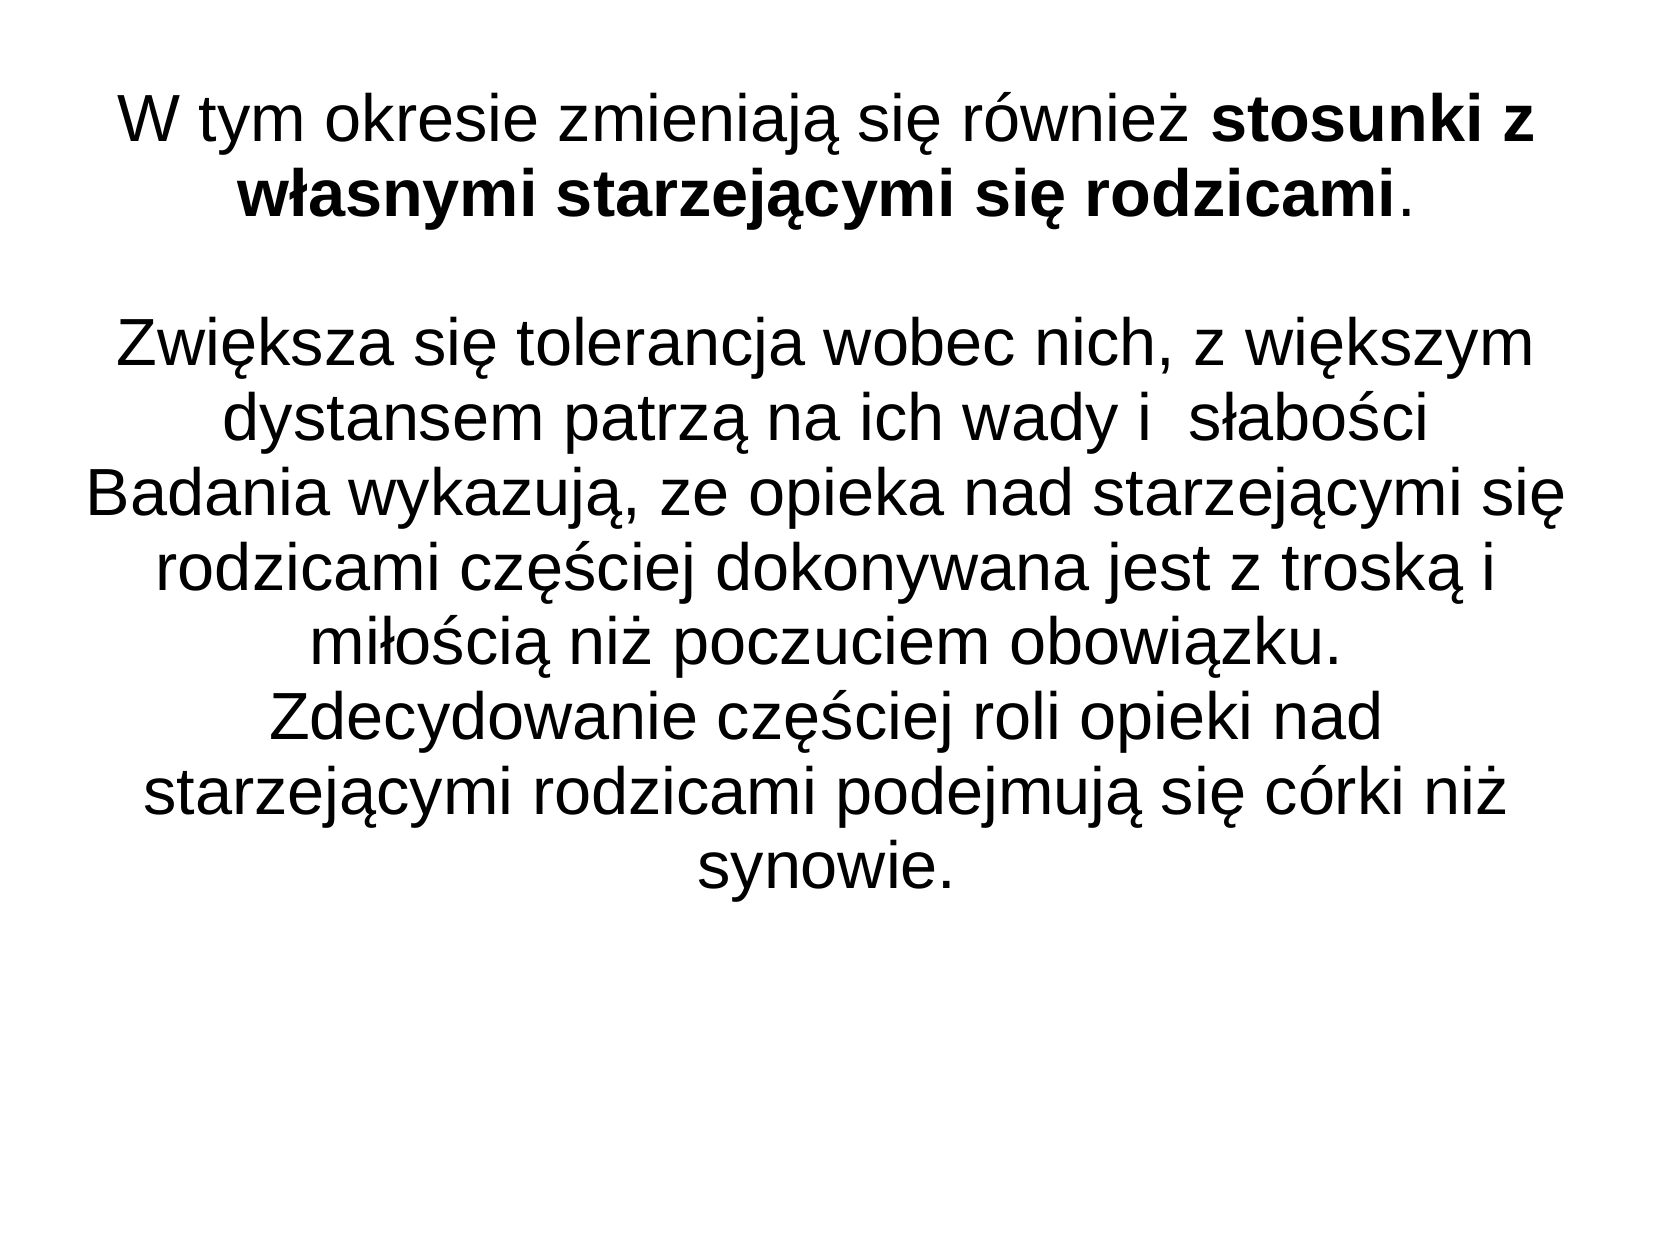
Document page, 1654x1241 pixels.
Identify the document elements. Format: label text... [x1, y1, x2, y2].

subtitle W tym okresie zmieniają się również stosunki z własnymi starzejącymi się rodzicami. Zwiększa się tolerancja wobec nich, z większym dystansem patrzą na ich wady i słabości Badania wykazują, ze opieka nad starzejącymi się rodzicami częściej dokonywana jest z troską i miłością niż poczuciem obowiązku. Zdecydowanie częściej roli opieki nad starzejącymi rodzicami podejmują się córki niż synowie. [82, 49, 1571, 1010]
